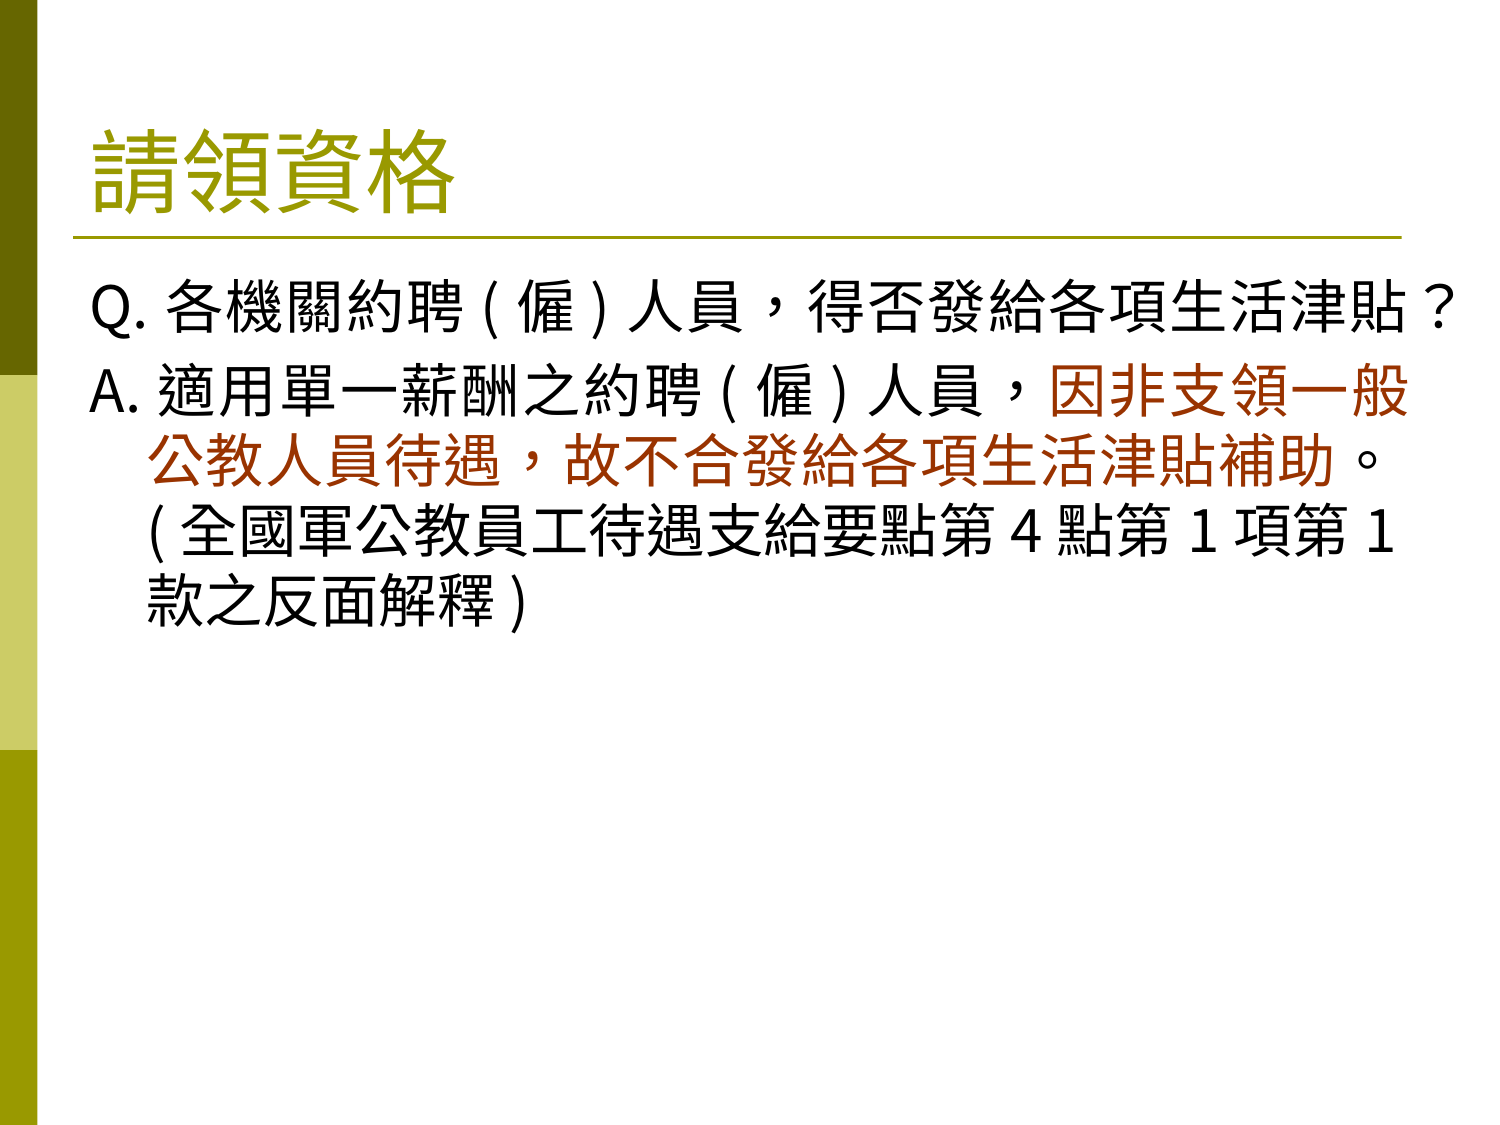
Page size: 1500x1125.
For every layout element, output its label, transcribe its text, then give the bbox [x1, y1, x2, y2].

title 請領資格 [75, 45, 1426, 233]
list Q.各機關約聘(僱)人員，得否發給各項生活津貼？ A.適用單一薪酬之約聘(僱)人員，因非支領一般公教人員待遇，故不合發給各項生活津貼補助。(全國軍公教員工待遇支給要點第4點第1項第1款之反面解釋) [75, 262, 1426, 1083]
